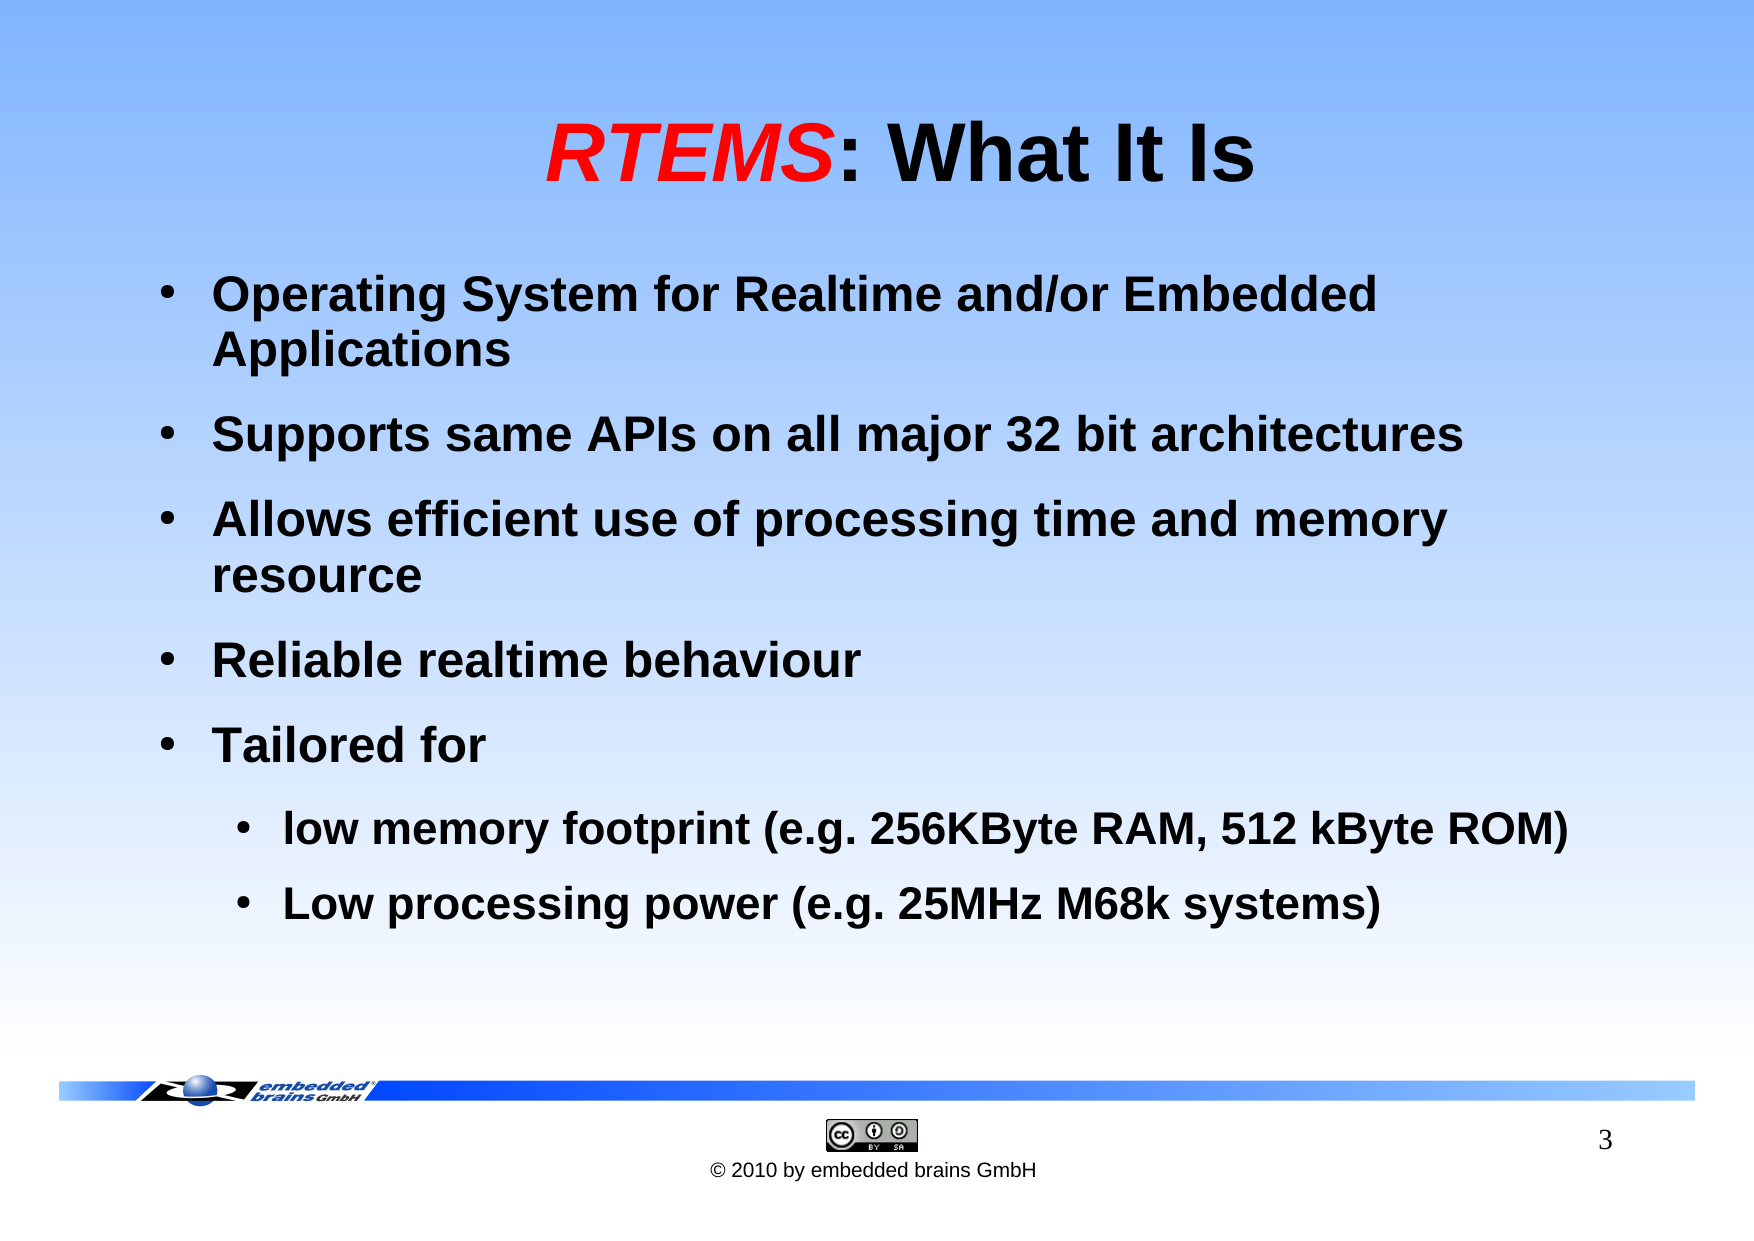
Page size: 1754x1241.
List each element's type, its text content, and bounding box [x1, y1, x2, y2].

list Operating System for Realtime and/or Embedded Applications Supports same APIs on all major 32 bit architectures Allows efficient use of processing time and memory resource Reliable realtime behaviour Tailored for low memory footprint (e.g. 256KByte RAM, 512 kByte ROM) Low processing power (e.g. 25MHz M68k systems) [140, 265, 1614, 1048]
picture [135, 1070, 381, 1111]
title RTEMS: What It Is [147, 59, 1620, 247]
picture [826, 1119, 918, 1152]
